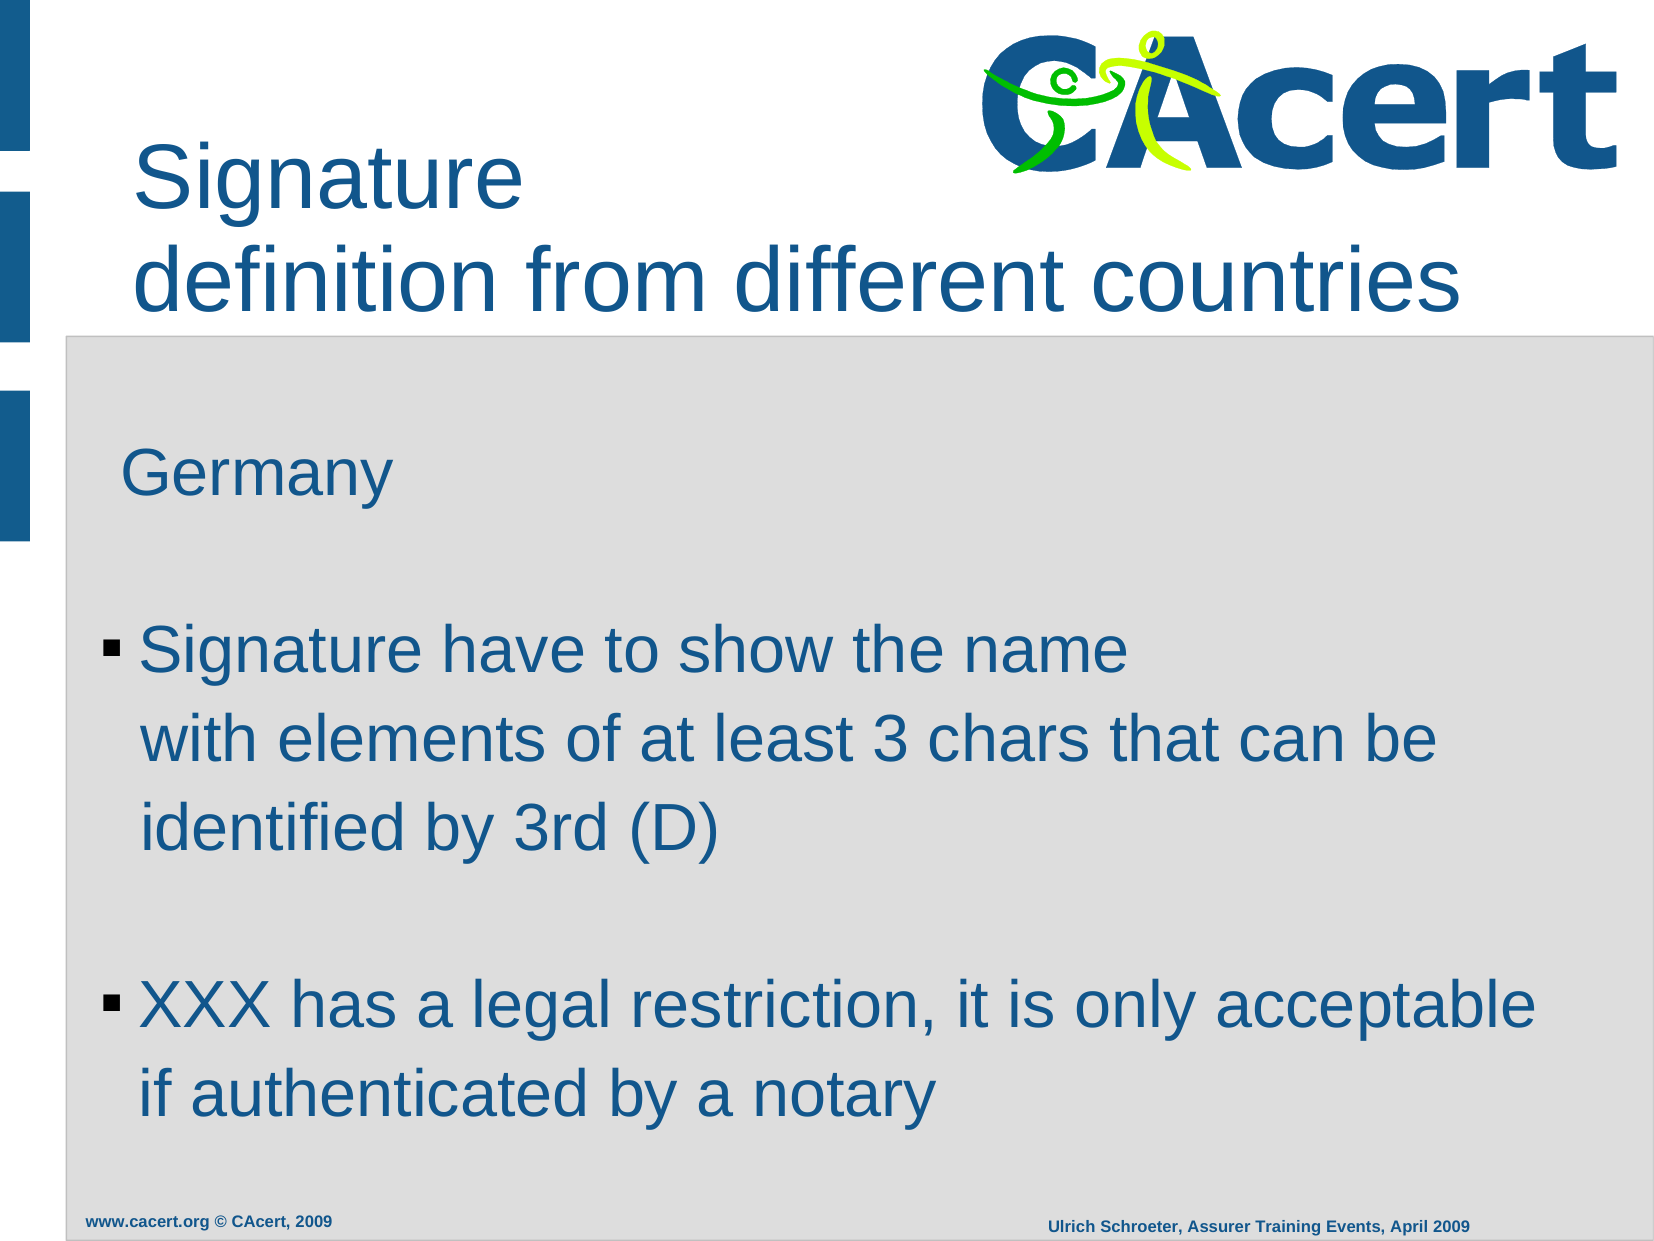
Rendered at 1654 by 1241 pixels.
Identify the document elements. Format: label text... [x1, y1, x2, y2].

text_box Germany Signature have to show the name with elements of at least 3 chars that can be identified by 3rd (D) XXX has a legal restriction, it is only acceptable if authenticated by a notary [88, 413, 1595, 1139]
text_box Signature definition from different countries [118, 118, 1480, 339]
